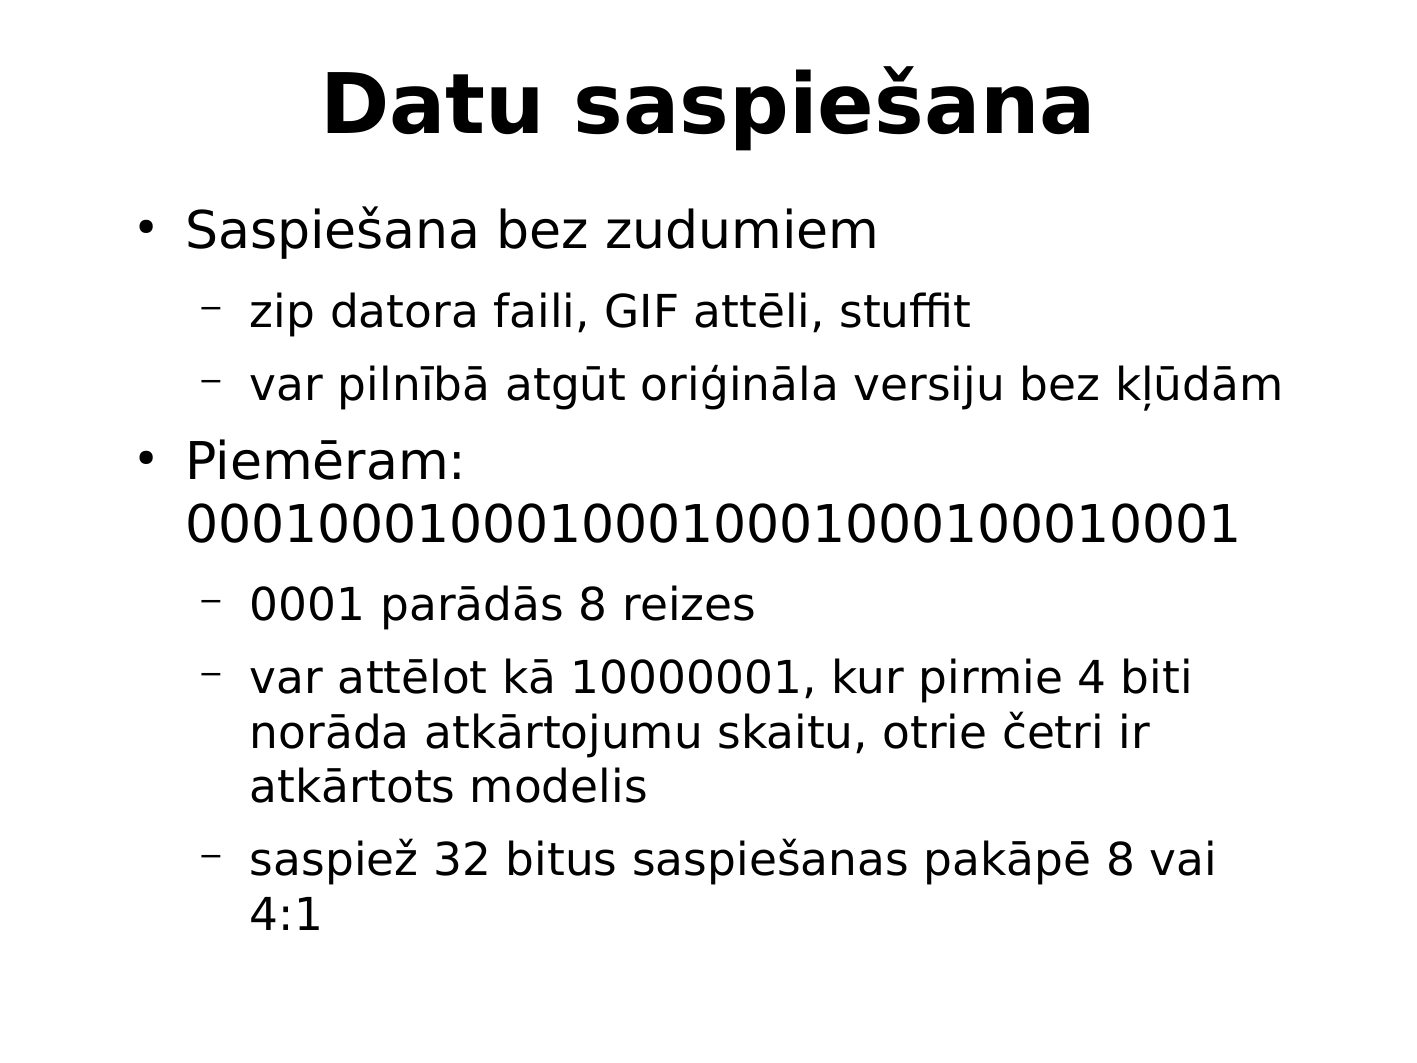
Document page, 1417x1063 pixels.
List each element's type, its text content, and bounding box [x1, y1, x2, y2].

list Saspiešana bez zudumiem zip datora faili, GIF attēli, stuffit var pilnībā atgūt oriģināla versiju bez kļūdām Piemēram: 00010001000100010001000100010001 0001 parādās 8 reizes var attēlot kā 10000001, kur pirmie 4 biti norāda atkārtojumu skaitu, otrie četri ir atkārtots modelis saspiež 32 bitus saspiešanas pakāpē 8 vai 4:1 [106, 188, 1311, 969]
title Datu saspiešana [106, 11, 1311, 188]
